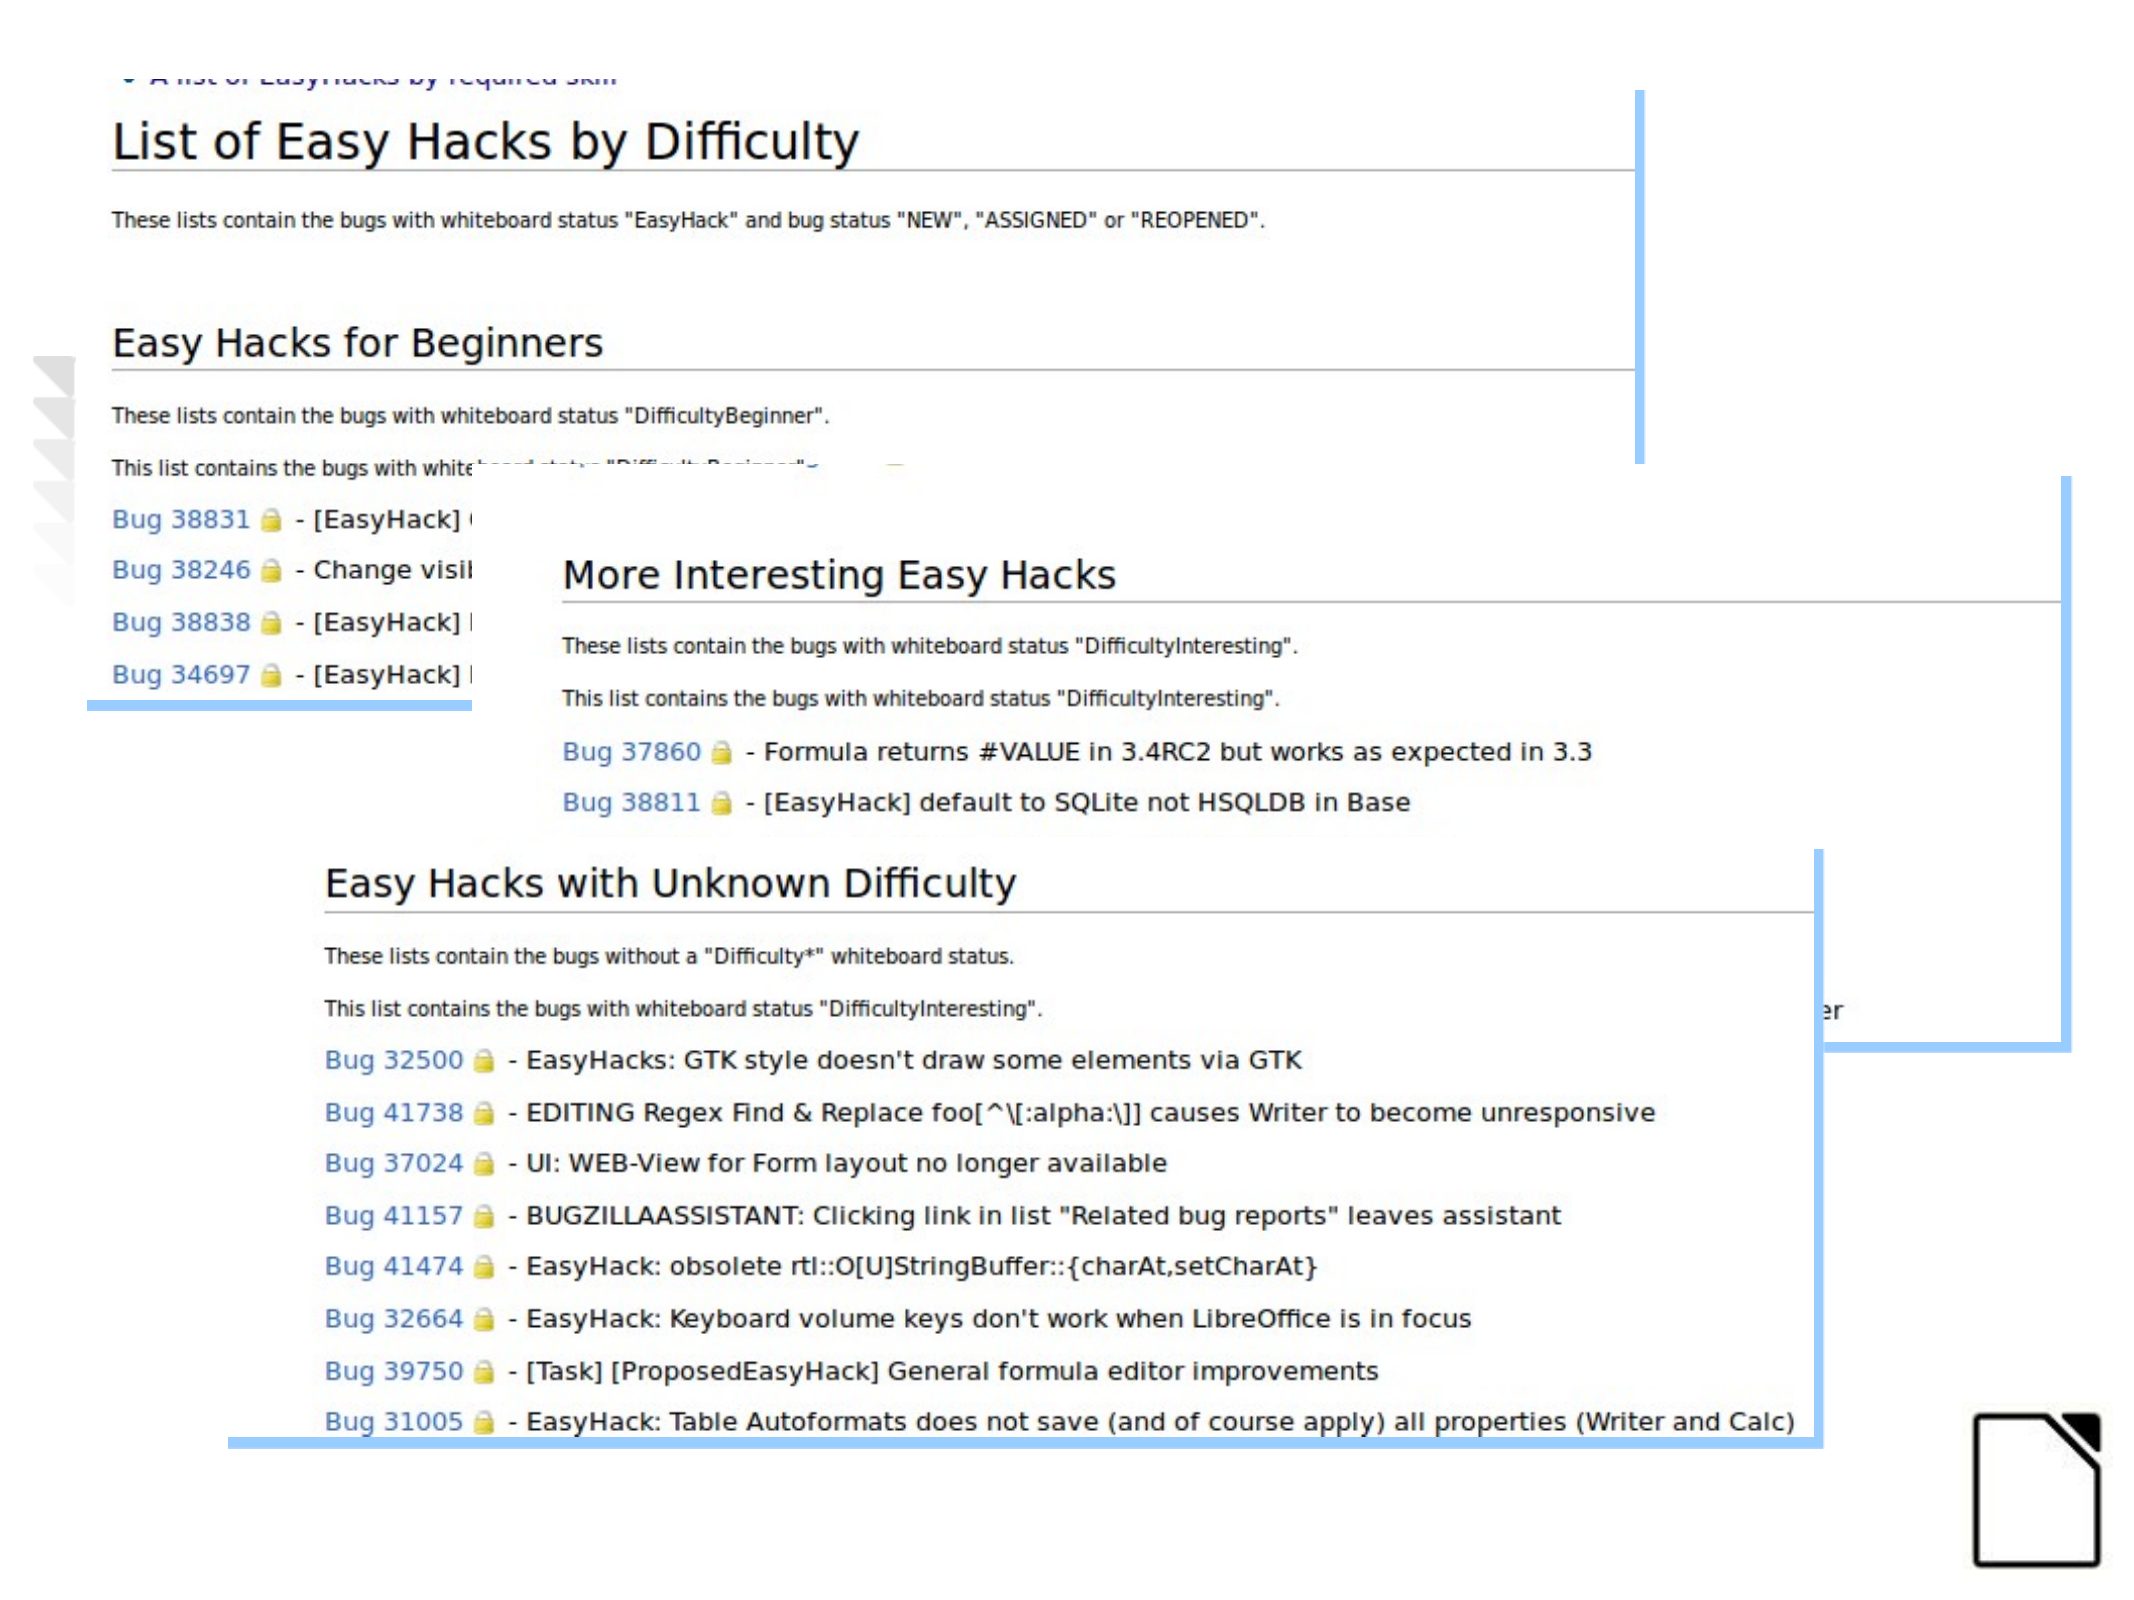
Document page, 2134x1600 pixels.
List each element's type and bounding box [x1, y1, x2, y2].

picture [1962, 1402, 2113, 1580]
picture [33, 79, 2061, 1437]
